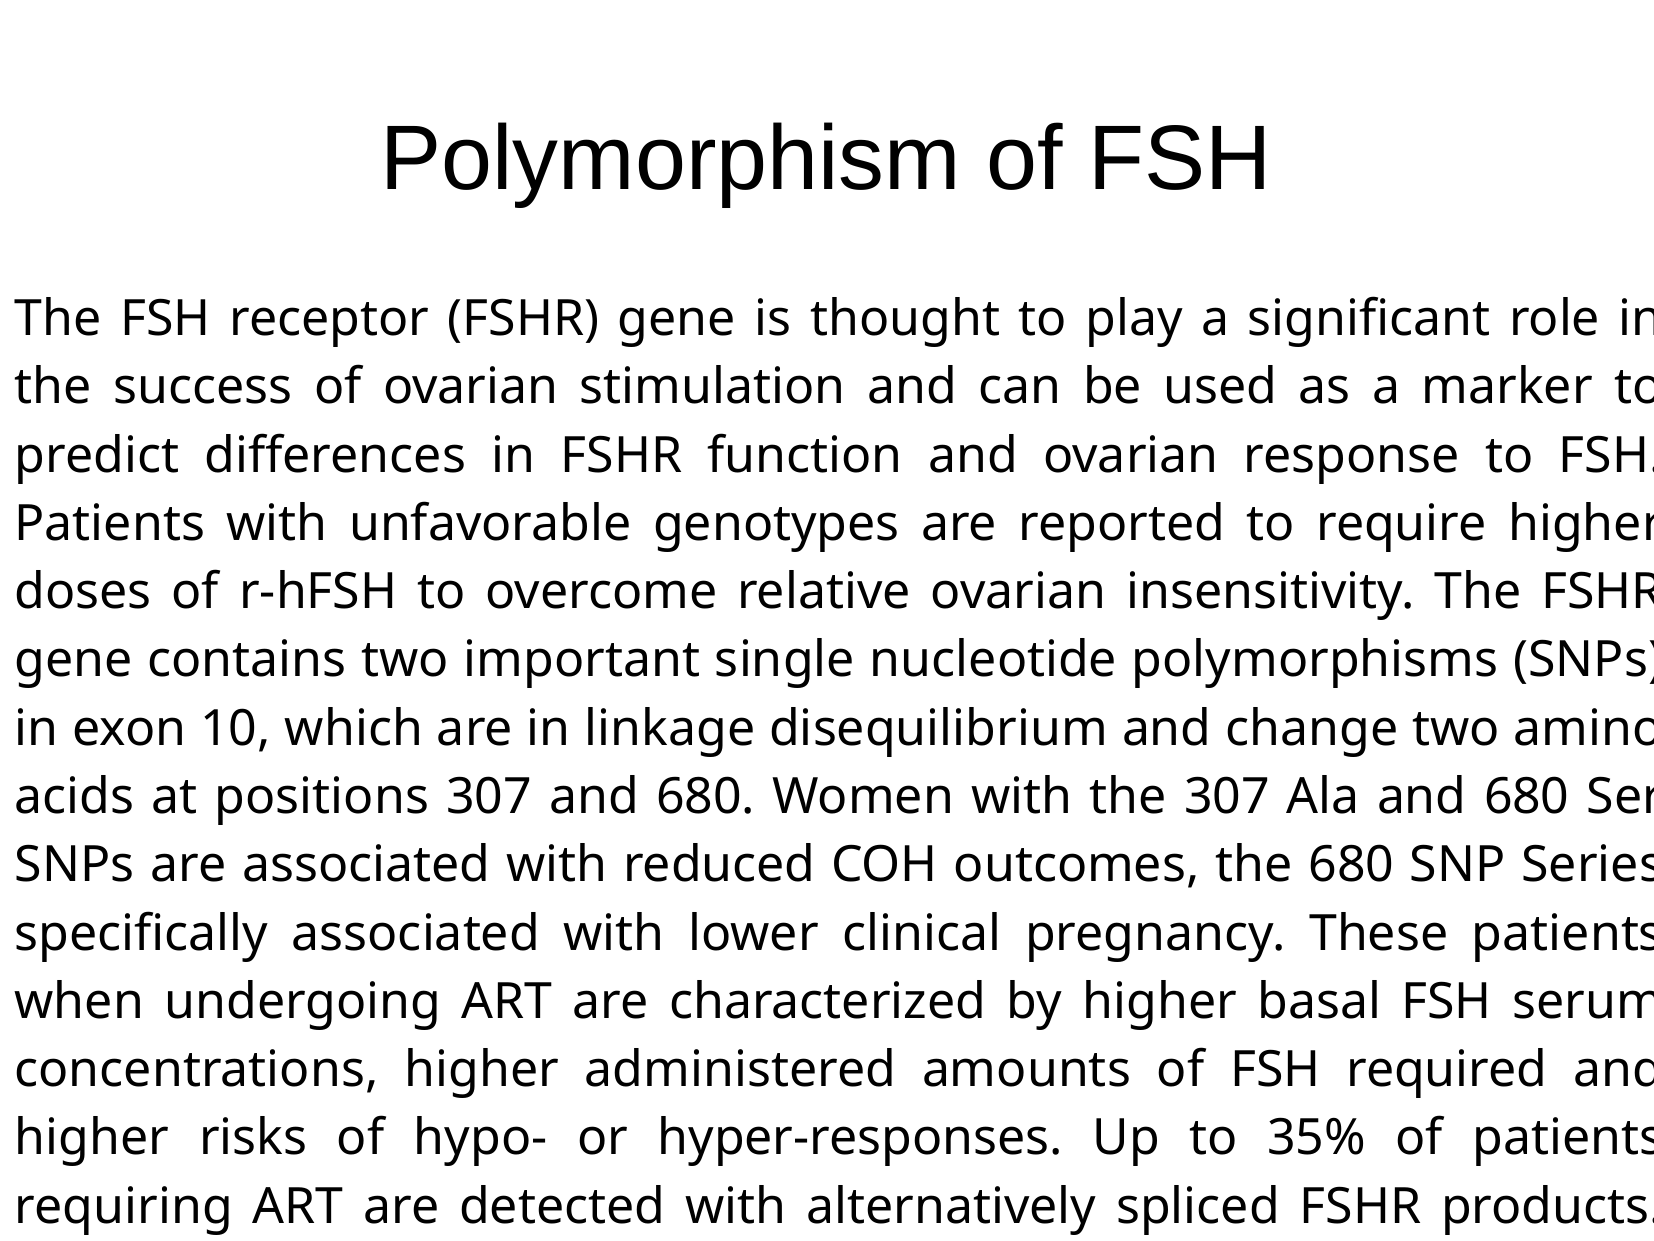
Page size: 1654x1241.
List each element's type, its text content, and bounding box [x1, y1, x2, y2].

title Polymorphism of FSH [82, 49, 1571, 257]
text_box The FSH receptor (FSHR) gene is thought to play a significant role in the success of ovarian stimulation and can be used as a marker to predict differences in FSHR function and ovarian response to FSH. Patients with unfavorable genotypes are reported to require higher doses of r-hFSH to overcome relative ovarian insensitivity. The FSHR gene contains two important single nucleotide polymorphisms (SNPs) in exon 10, which are in linkage disequilibrium and change two amino acids at positions 307 and 680. Women with the 307 Ala and 680 Ser SNPs are associated with reduced COH outcomes, the 680 SNP Series specifically associated with lower clinical pregnancy. These patients when undergoing ART are characterized by higher basal FSH serum concentrations, higher administered amounts of FSH required and higher risks of hypo- or hyper-responses. Up to 35% of patients requiring ART are detected with alternatively spliced FSHR products. Genotyping the FSHR Asn680Ser SNP, together with some additional novel markers (e.g. transcript levels), may therefore provide a means of identifying a group of poor responders before infertility treatment is initiated. [0, 274, 1654, 1174]
